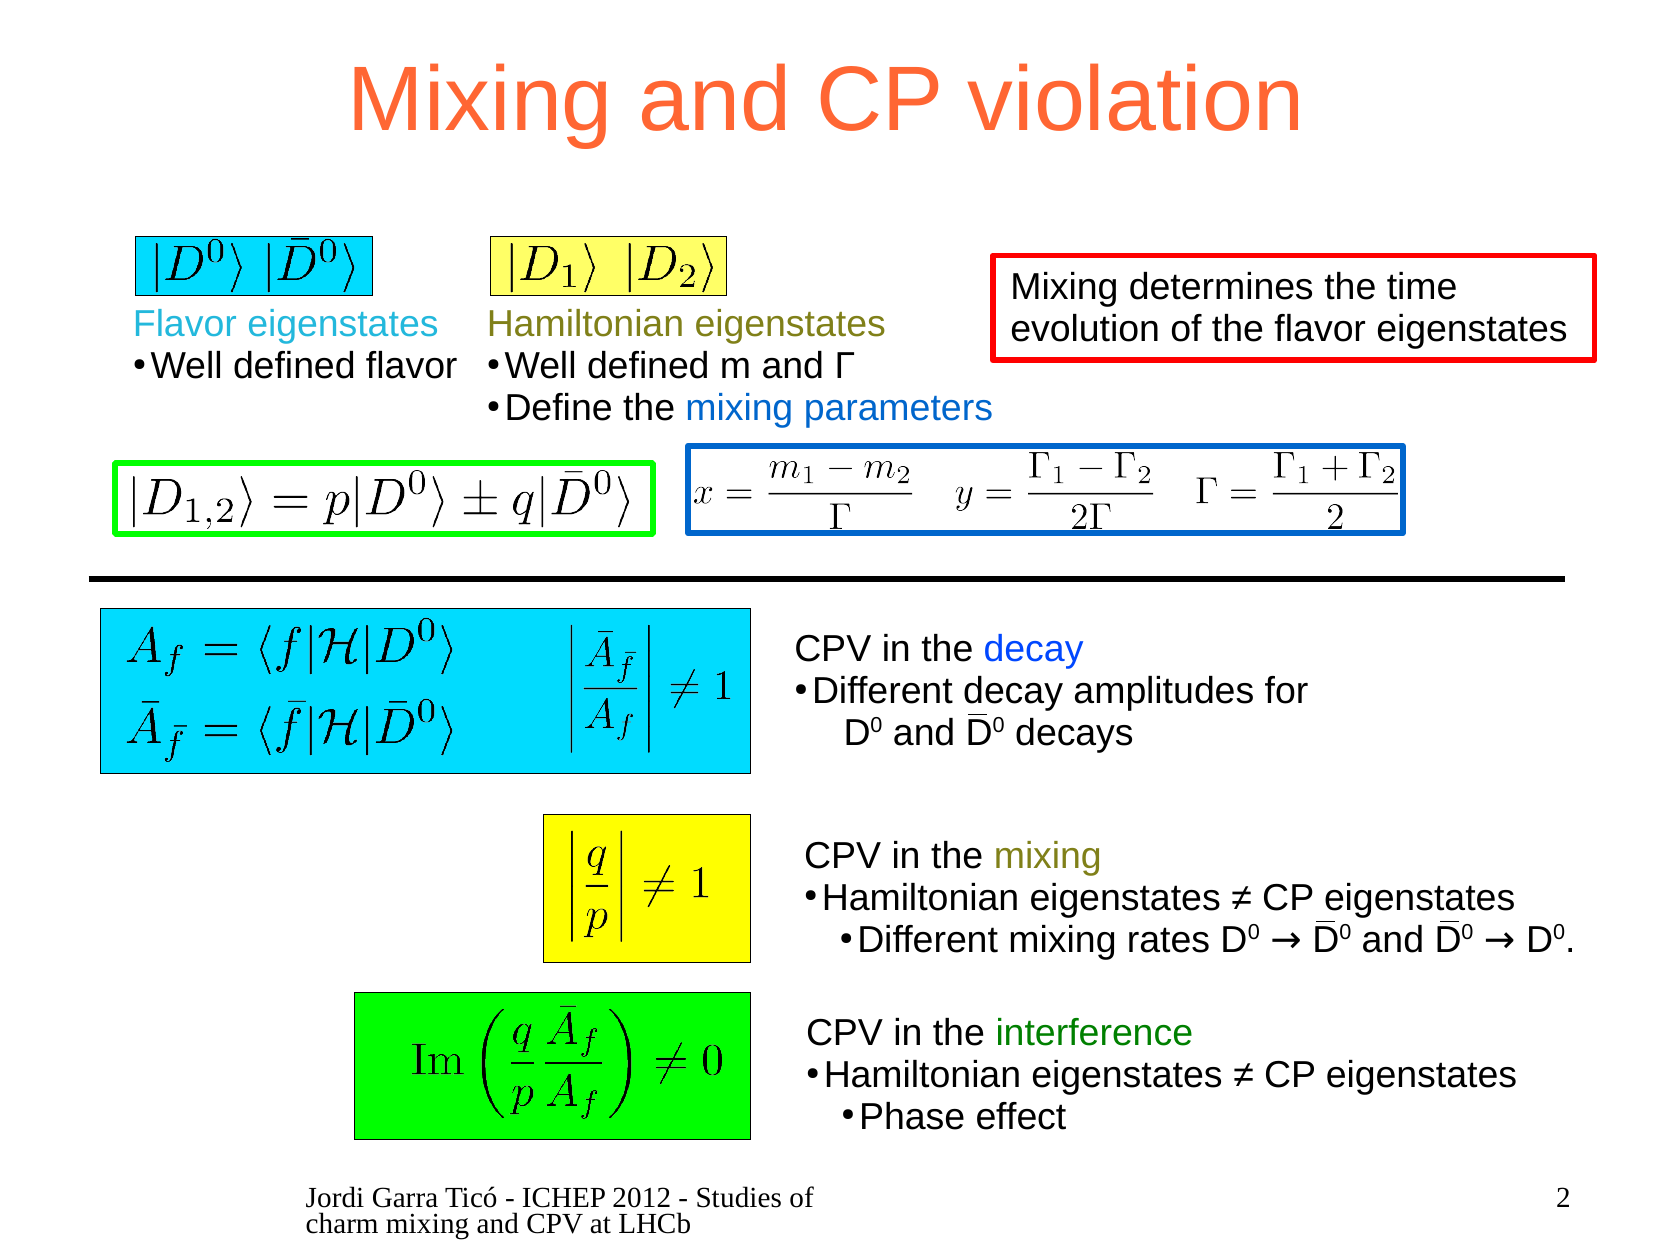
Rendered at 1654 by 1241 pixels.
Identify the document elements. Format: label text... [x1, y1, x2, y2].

picture [407, 1003, 730, 1123]
picture [561, 826, 716, 945]
picture [118, 465, 650, 532]
text_box CPV in the decay Different decay amplitudes for D0 and D0 decays [779, 620, 1323, 763]
text_box [135, 236, 141, 295]
picture [496, 236, 733, 295]
text_box CPV in the interference Hamiltonian eigenstates ≠ CP eigenstates Phase effect [791, 1003, 1533, 1145]
text_box [490, 236, 496, 295]
text_box Mixing determines the time evolution of the flavor eigenstates [992, 255, 1595, 361]
text_box CPV in the mixing Hamiltonian eigenstates ≠ CP eigenstates Different mixing rates D0 → D0 and D0 → D0. [789, 826, 1591, 970]
picture [690, 448, 1400, 531]
title Mixing and CP violation [82, 47, 1571, 150]
picture [141, 236, 373, 296]
text_box [354, 992, 751, 1140]
text_box [543, 814, 751, 963]
picture [561, 620, 739, 756]
text_box Hamiltonian eigenstates Well defined m and Γ Define the mixing parameters [472, 295, 1008, 479]
text_box [100, 608, 751, 774]
text_box Flavor eigenstates Well defined flavor [118, 295, 472, 395]
picture [118, 613, 473, 768]
